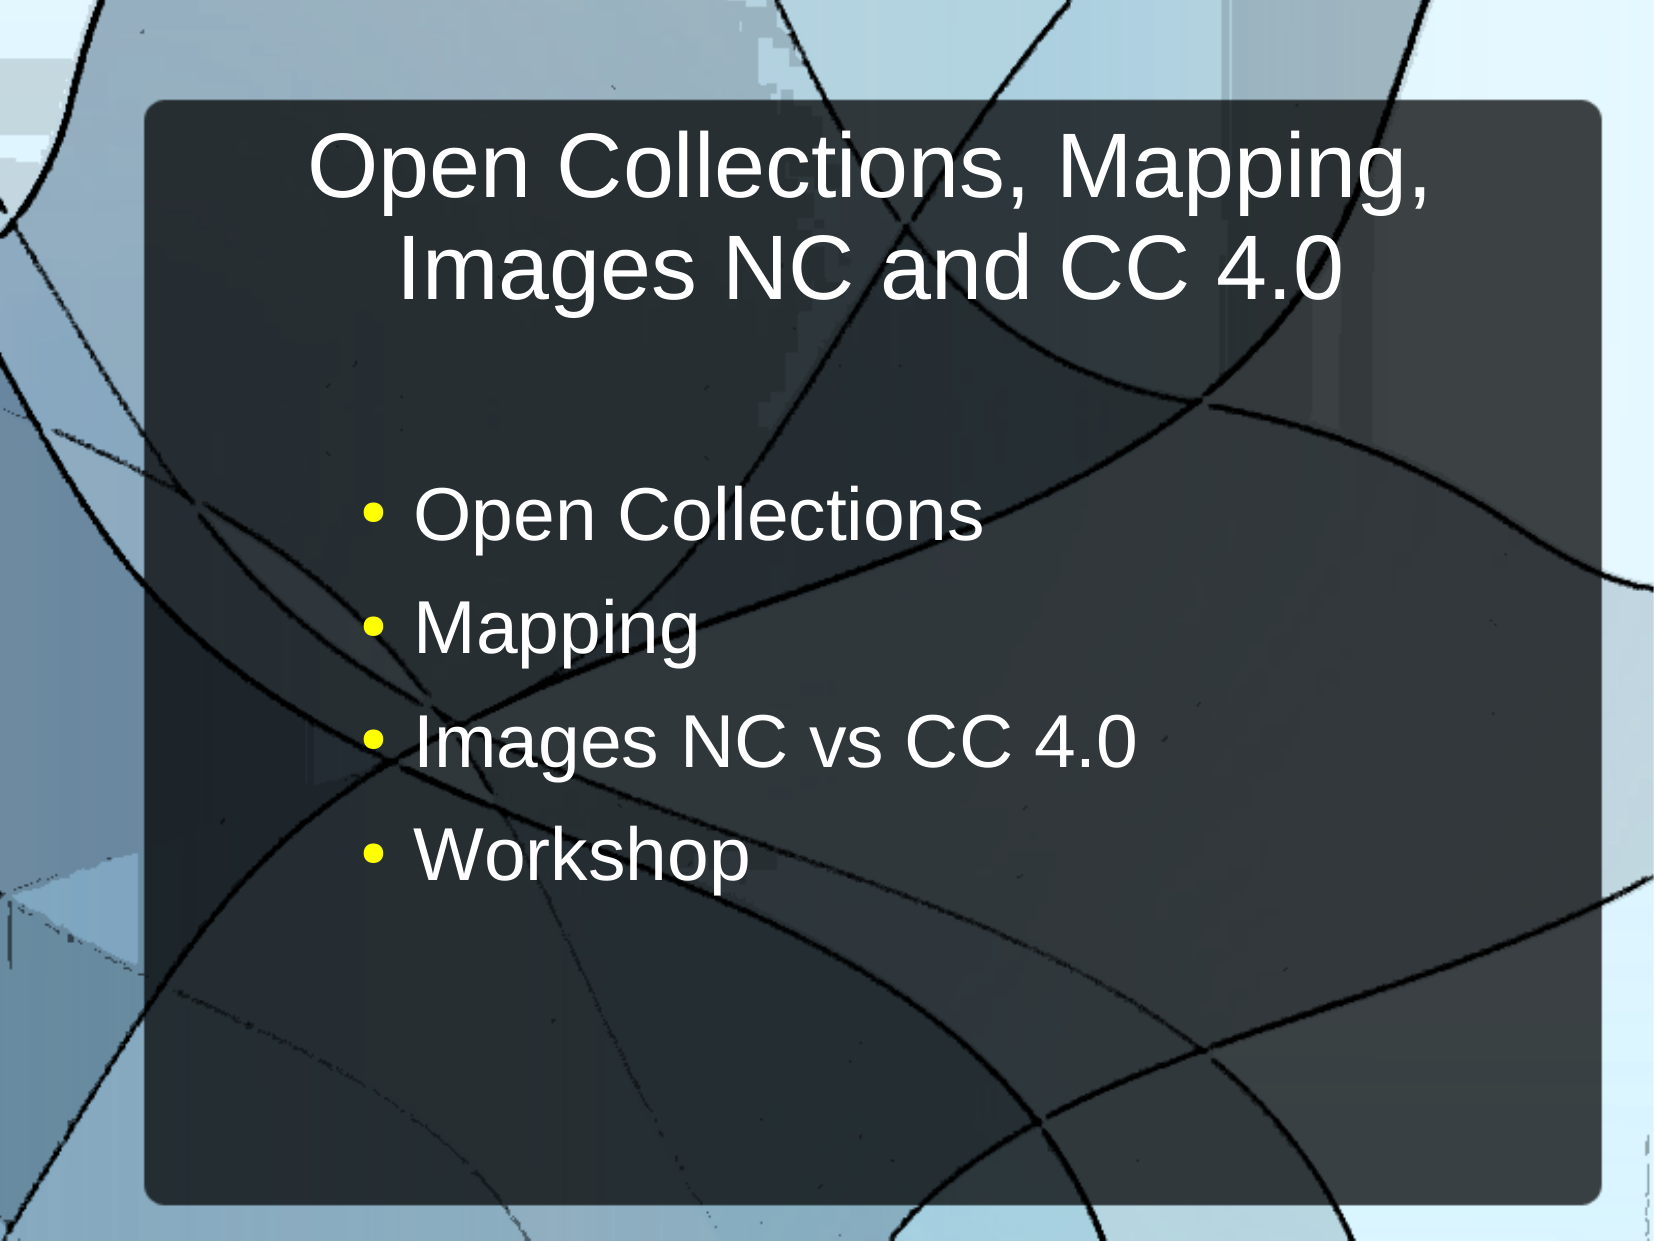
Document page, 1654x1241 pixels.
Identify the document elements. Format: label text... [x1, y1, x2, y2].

list Open Collections Mapping Images NC vs CC 4.0 Workshop [342, 472, 1654, 1227]
picture [0, 0, 1654, 1241]
title Open Collections, Mapping, Images NC and CC 4.0 [159, 108, 1583, 325]
